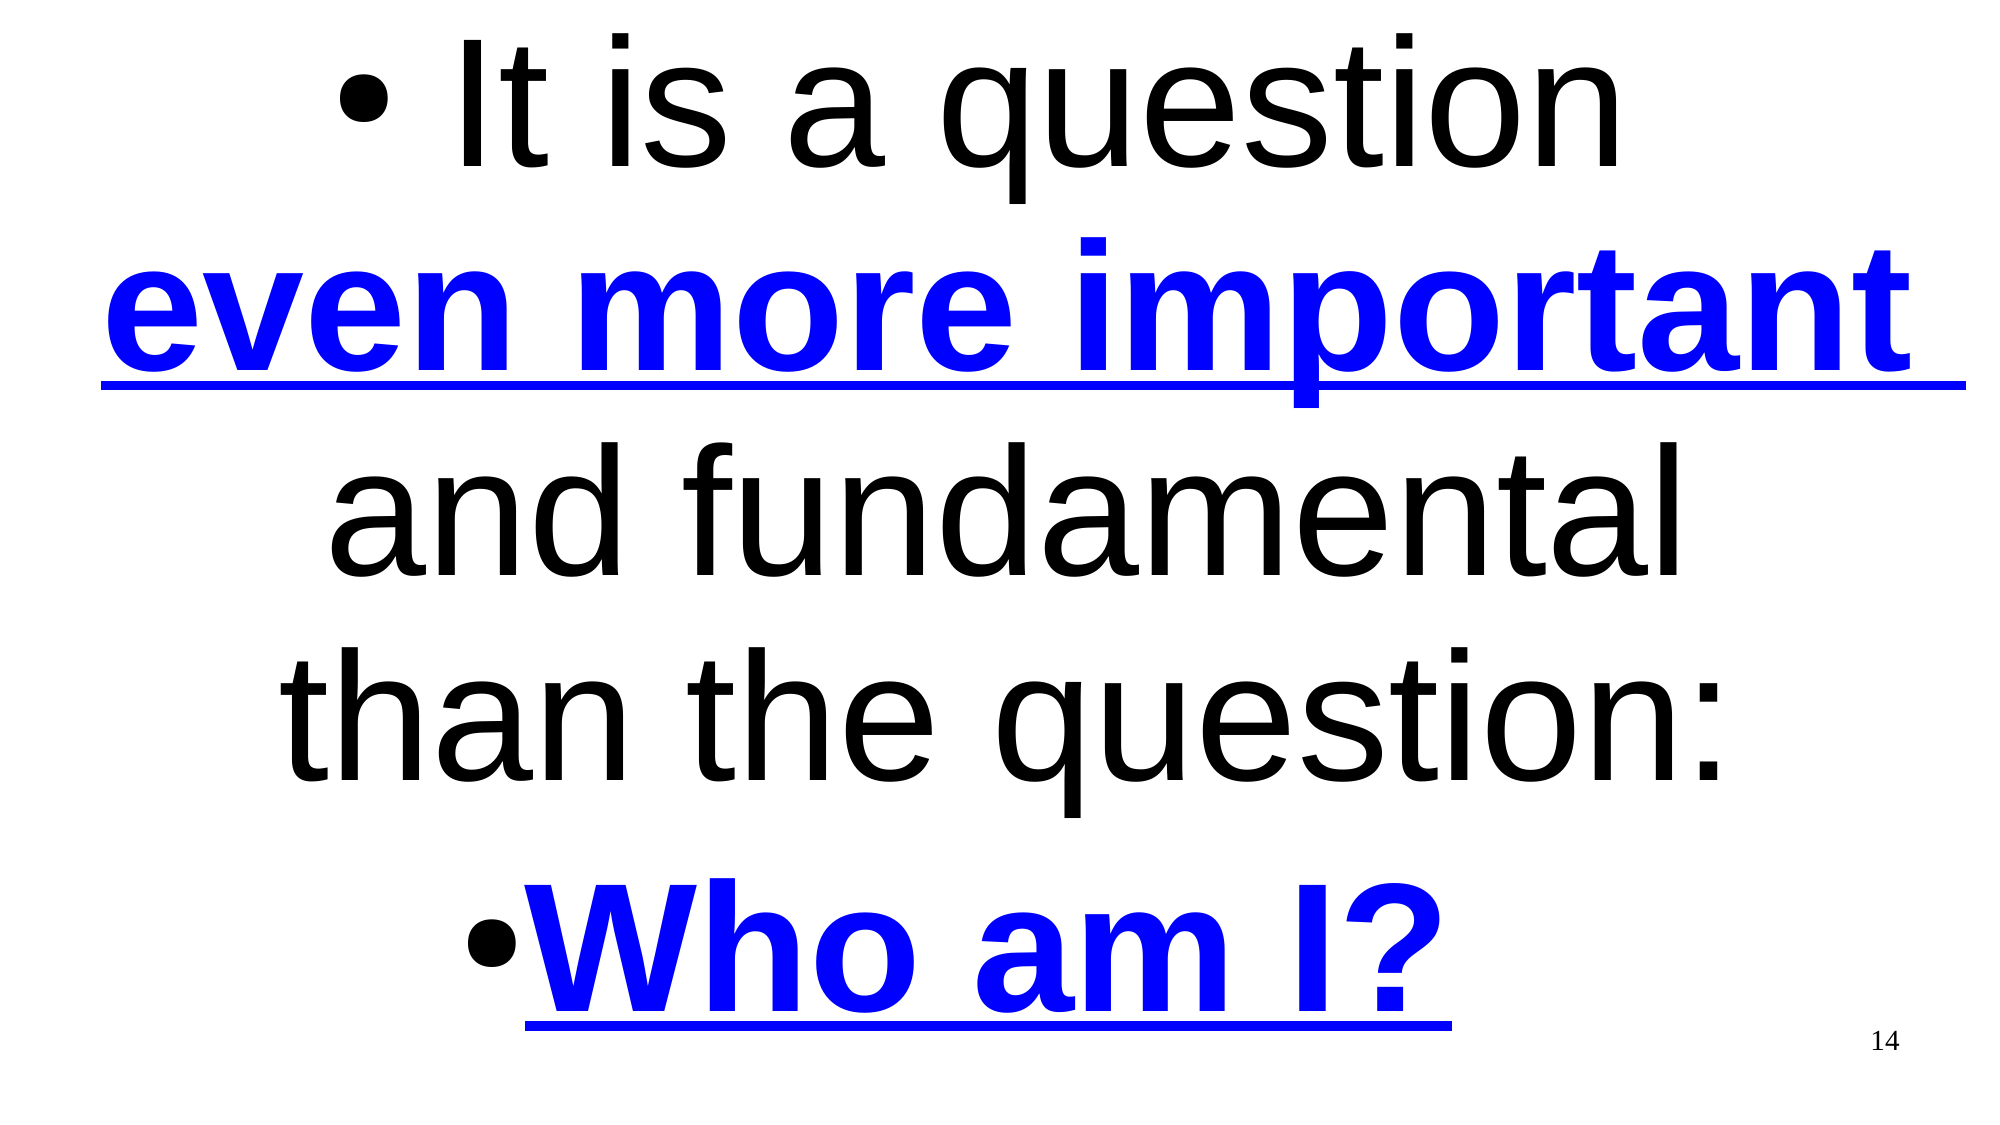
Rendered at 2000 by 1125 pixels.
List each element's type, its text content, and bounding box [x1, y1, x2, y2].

list It is a question even more important and fundamental than the question: Who am I? [0, 0, 1996, 1123]
